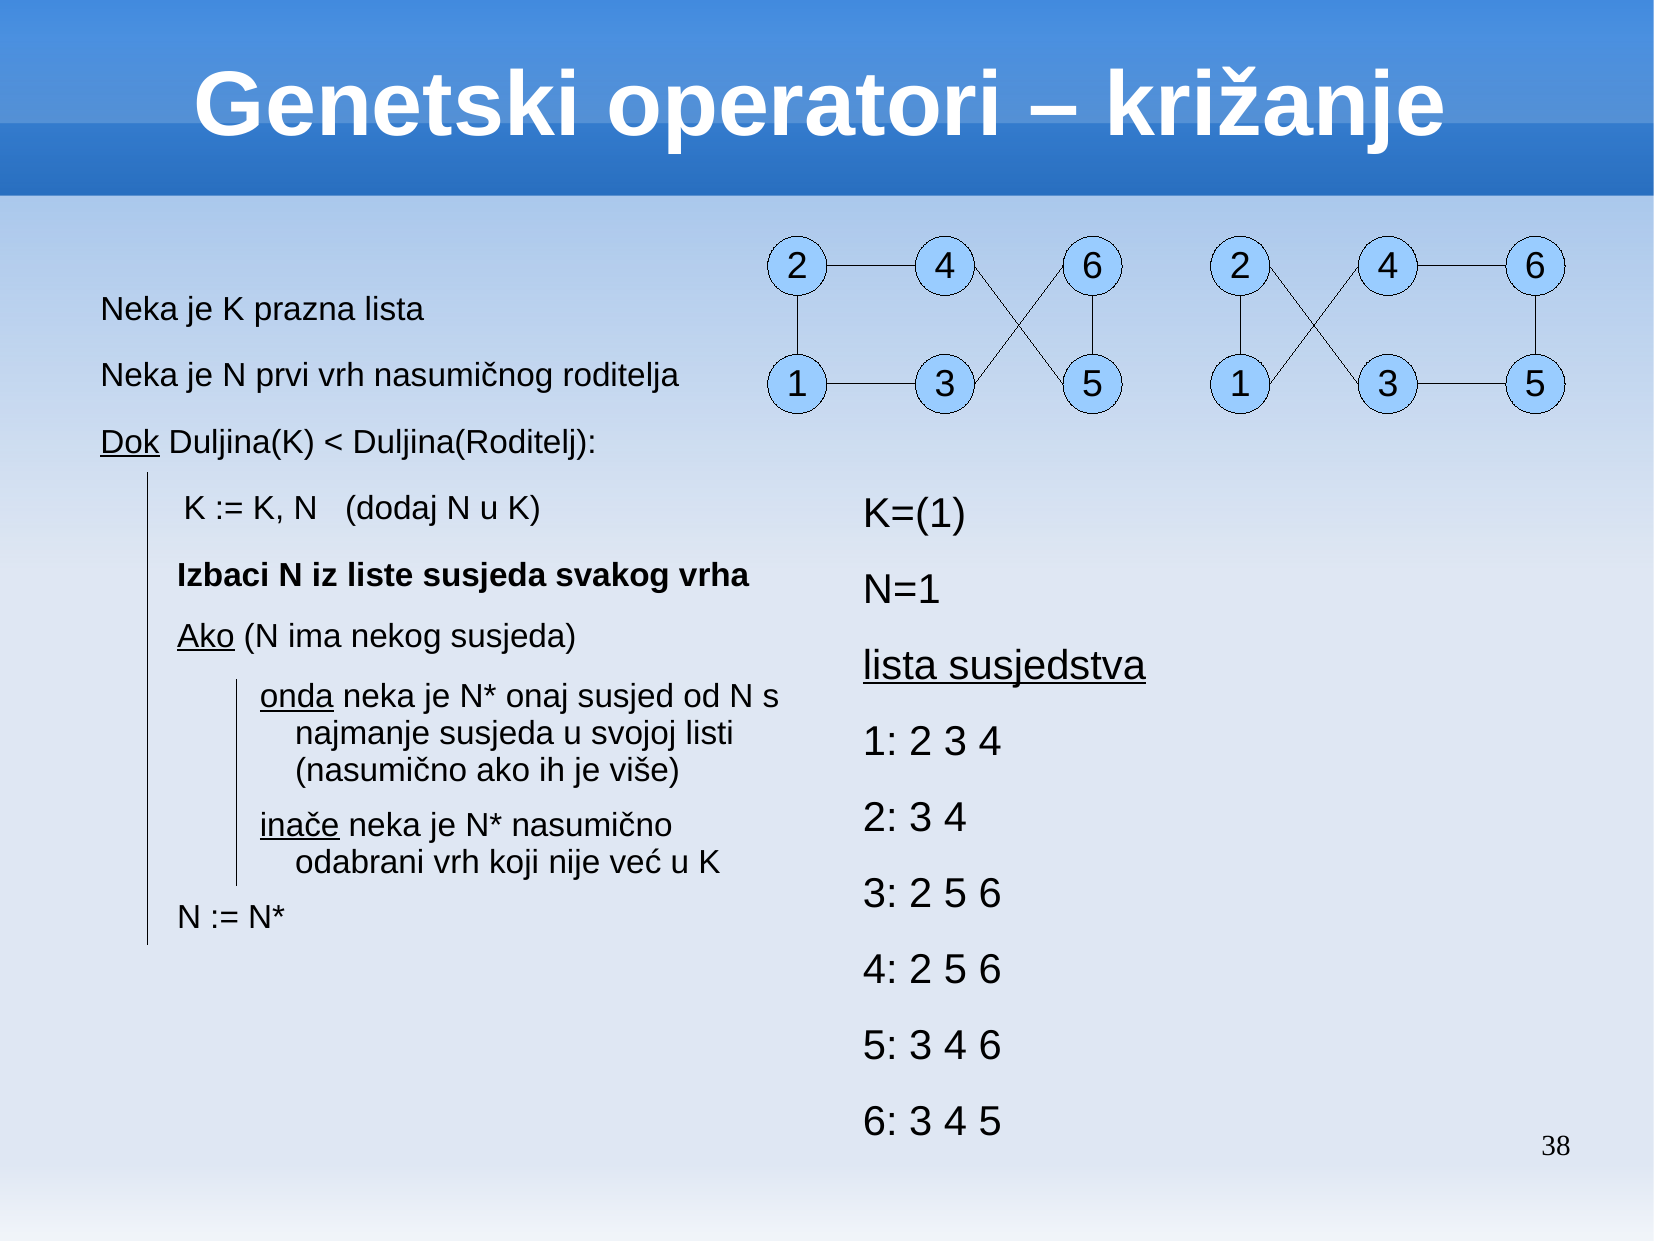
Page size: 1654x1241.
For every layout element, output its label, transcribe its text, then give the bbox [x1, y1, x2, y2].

text_box 1 [767, 354, 827, 414]
text_box 6 [1063, 236, 1123, 296]
list Neka je K prazna lista Neka je N prvi vrh nasumičnog roditelja Dok Duljina(K) < Duljina(Roditelj): K := K, N (dodaj N u K) Izbaci N iz liste susjeda svakog vrha Ako (N ima nekog susjeda) onda neka je N* onaj susjed od N s najmanje susjeda u svojoj listi (nasumično ako ih je više) inače neka je N* nasumično odabrani vrh koji nije već u K N := N* [82, 290, 809, 1134]
list K=(1) N=1 lista susjedstva 1: 2 3 4 2: 3 4 3: 2 5 6 4: 2 5 6 5: 3 4 6 6: 3 4 5 [845, 290, 1572, 1211]
text_box 6 [1505, 236, 1566, 296]
text_box 1 [1210, 354, 1270, 414]
text_box 5 [1062, 354, 1123, 414]
text_box 3 [1358, 354, 1418, 414]
picture [0, 0, 1654, 1241]
text_box 5 [1505, 354, 1566, 414]
text_box 4 [915, 236, 975, 296]
text_box 3 [915, 354, 975, 414]
text_box 2 [767, 236, 827, 296]
title Genetski operatori – križanje [76, 0, 1565, 208]
text_box 2 [1210, 236, 1270, 296]
text_box 4 [1358, 236, 1418, 296]
